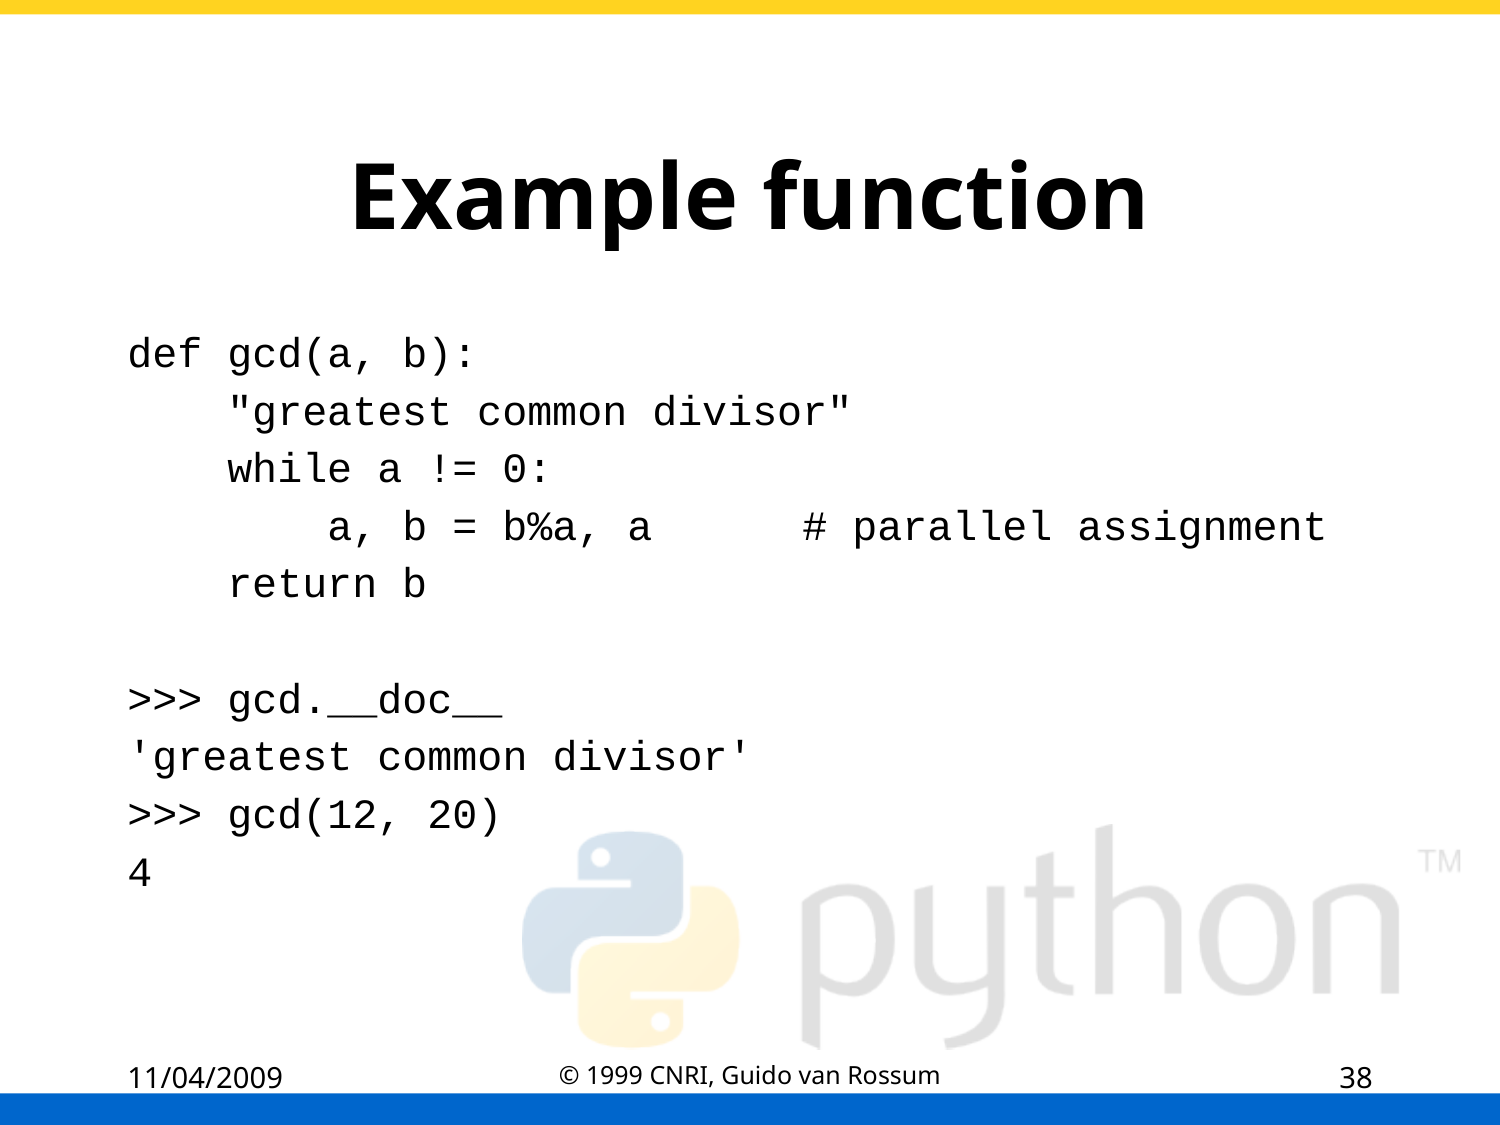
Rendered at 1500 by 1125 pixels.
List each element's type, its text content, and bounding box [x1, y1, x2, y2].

title Example function [112, 99, 1388, 288]
list def gcd(a, b): "greatest common divisor" while a != 0: a, b = b%a, a # parallel assignment return b >>> gcd.__doc__ 'greatest common divisor' >>> gcd(12, 20) 4 [112, 324, 1388, 1001]
